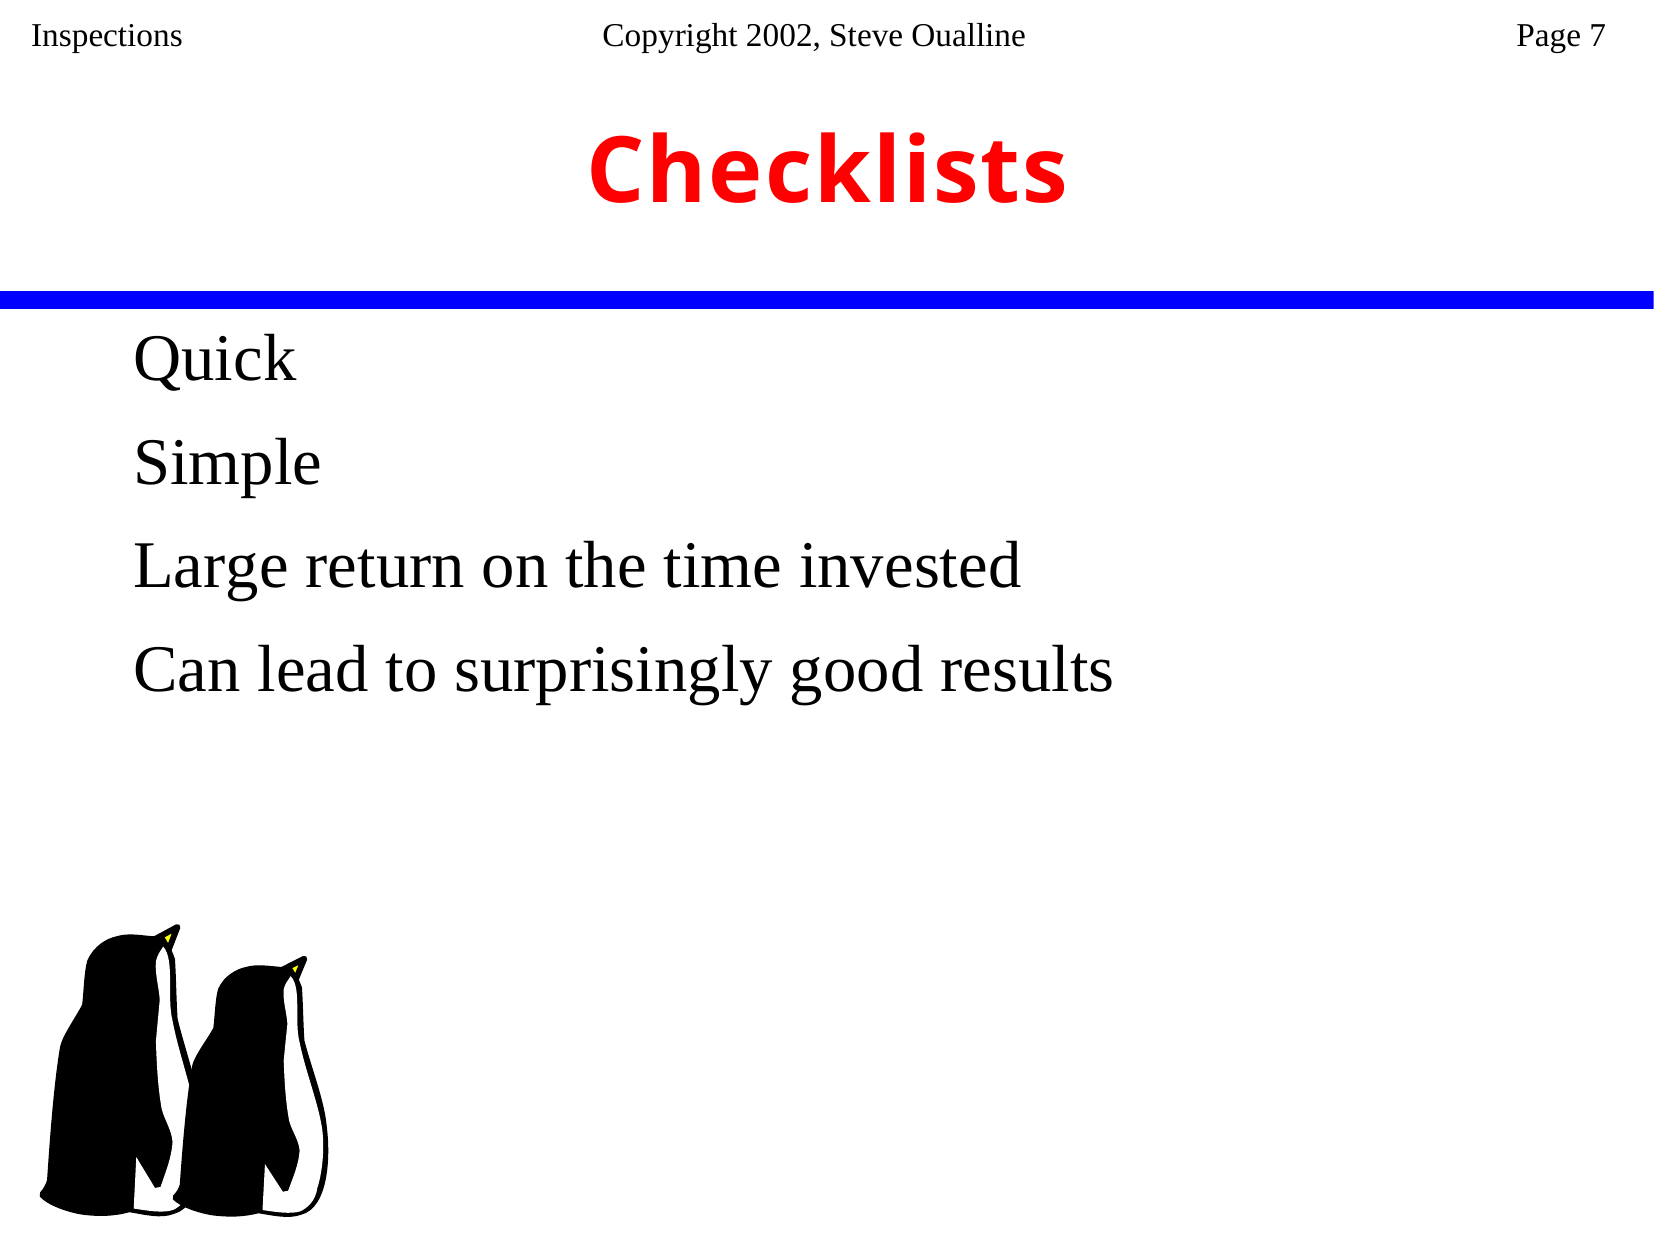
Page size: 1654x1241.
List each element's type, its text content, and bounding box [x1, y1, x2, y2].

list Quick Simple Large return on the time invested Can lead to surprisingly good results [121, 321, 1534, 919]
title Checklists [121, 66, 1534, 269]
